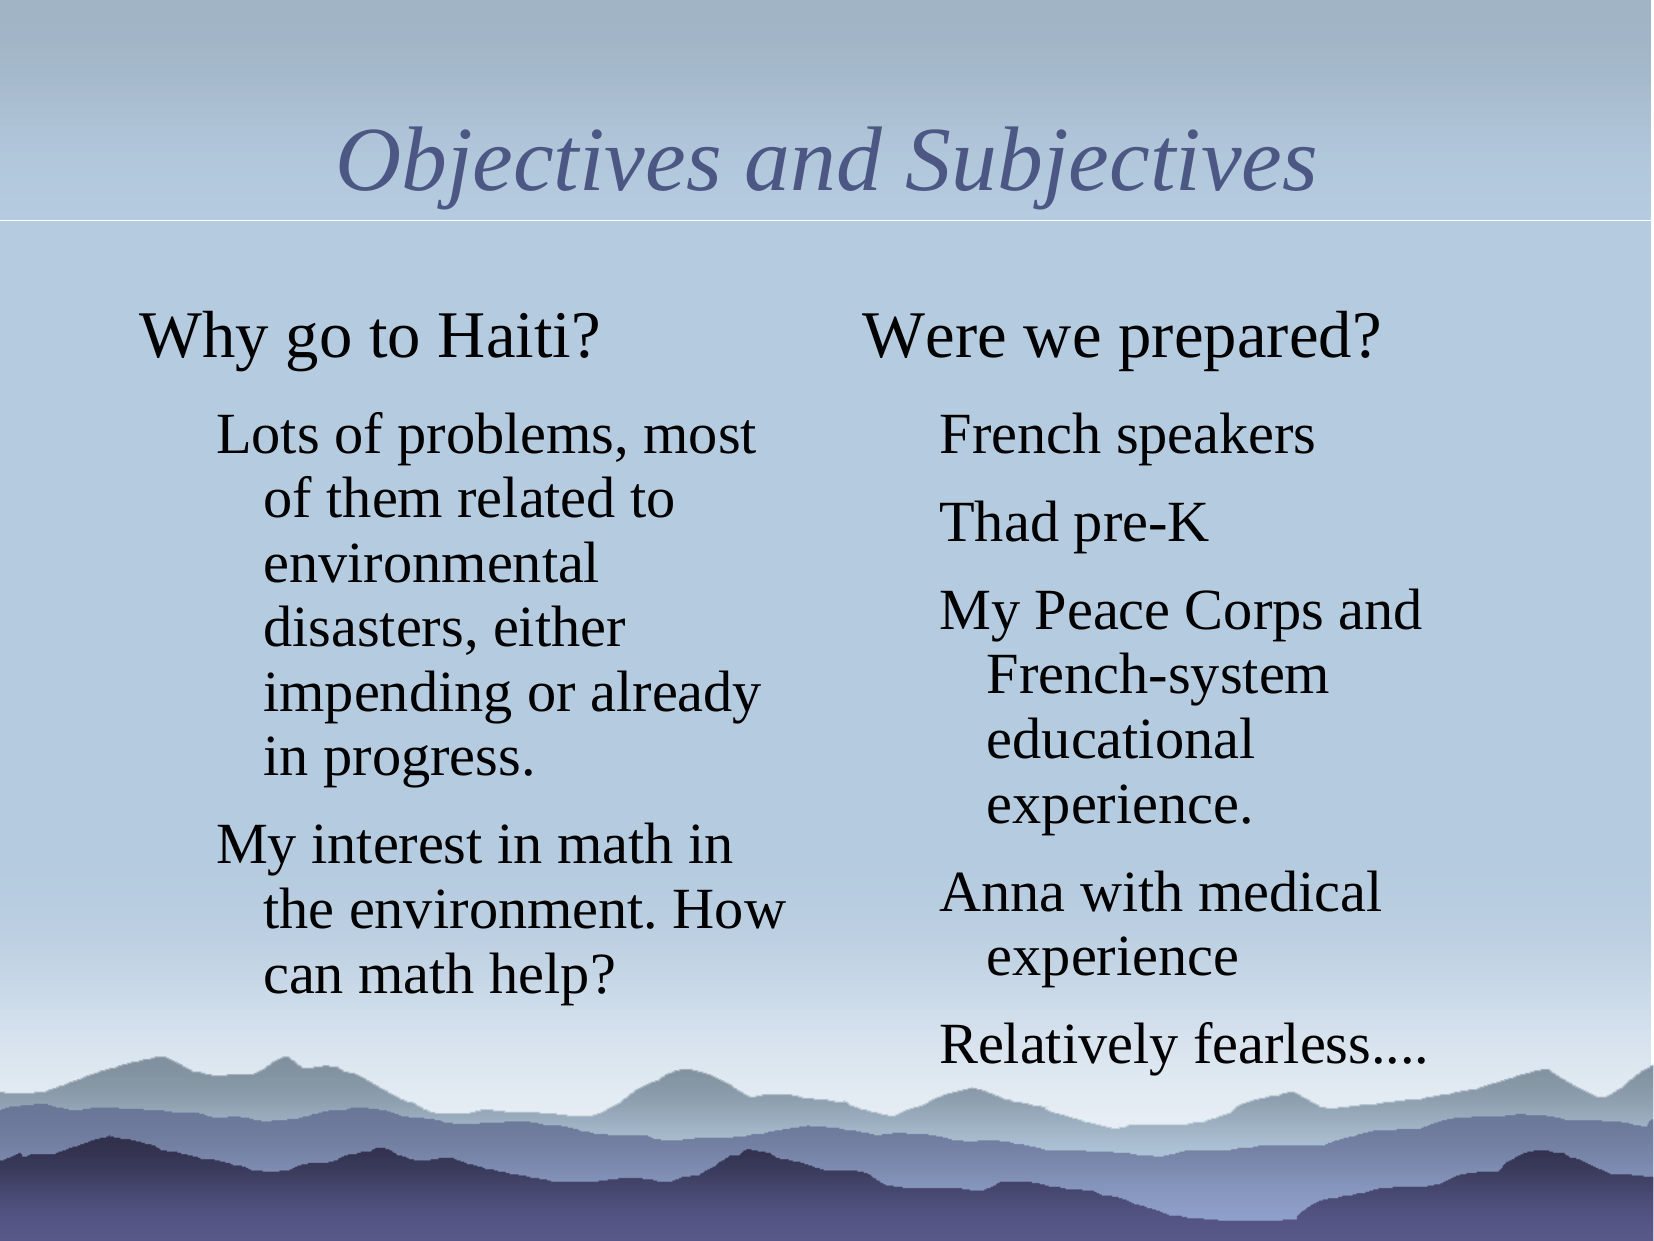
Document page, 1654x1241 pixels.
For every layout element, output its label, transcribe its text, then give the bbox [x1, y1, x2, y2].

picture [0, 1021, 1654, 1241]
list Were we prepared? French speakers Thad pre-K My Peace Corps and French-system educational experience. Anna with medical experience Relatively fearless.... [845, 297, 1535, 1086]
list Why go to Haiti? Lots of problems, most of them related to environmental disasters, either impending or already in progress. My interest in math in the environment. How can math help? [121, 297, 811, 1079]
title Objectives and Subjectives [121, 55, 1534, 263]
